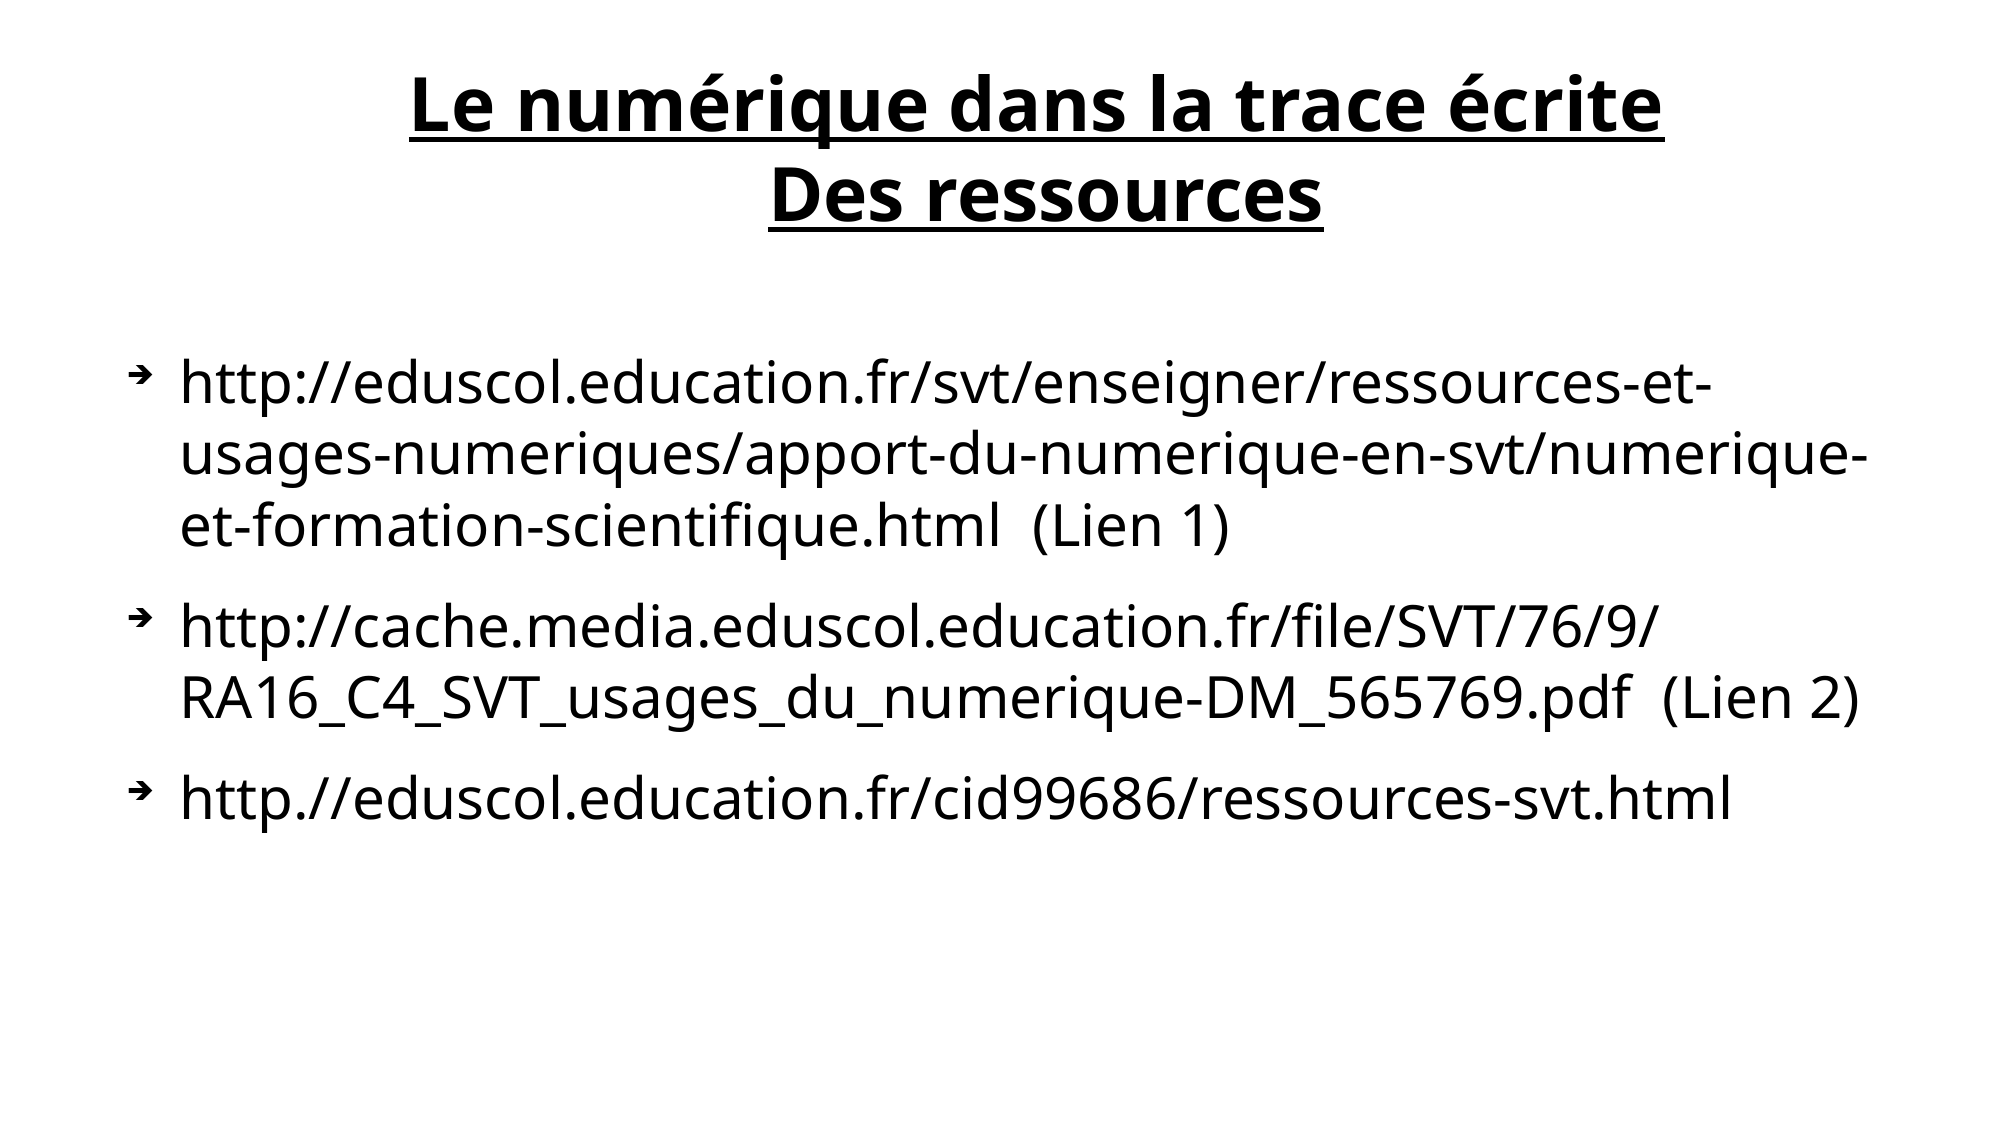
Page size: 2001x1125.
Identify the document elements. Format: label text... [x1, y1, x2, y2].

text_box Le numérique dans la trace écrite Des ressources [394, 48, 1699, 244]
list i http://eduscol.education.fr/svt/enseigner/ressources-et-usages-numeriques/apport-du-numerique-en-svt/numerique-et-formation-scientifique.html (Lien 1) http://cache.media.eduscol.education.fr/file/SVT/76/9/RA16_C4_SVT_usages_du_numerique-DM_565769.pdf (Lien 2) http.//eduscol.education.fr/cid99686/ressources-svt.html [108, 312, 1893, 904]
